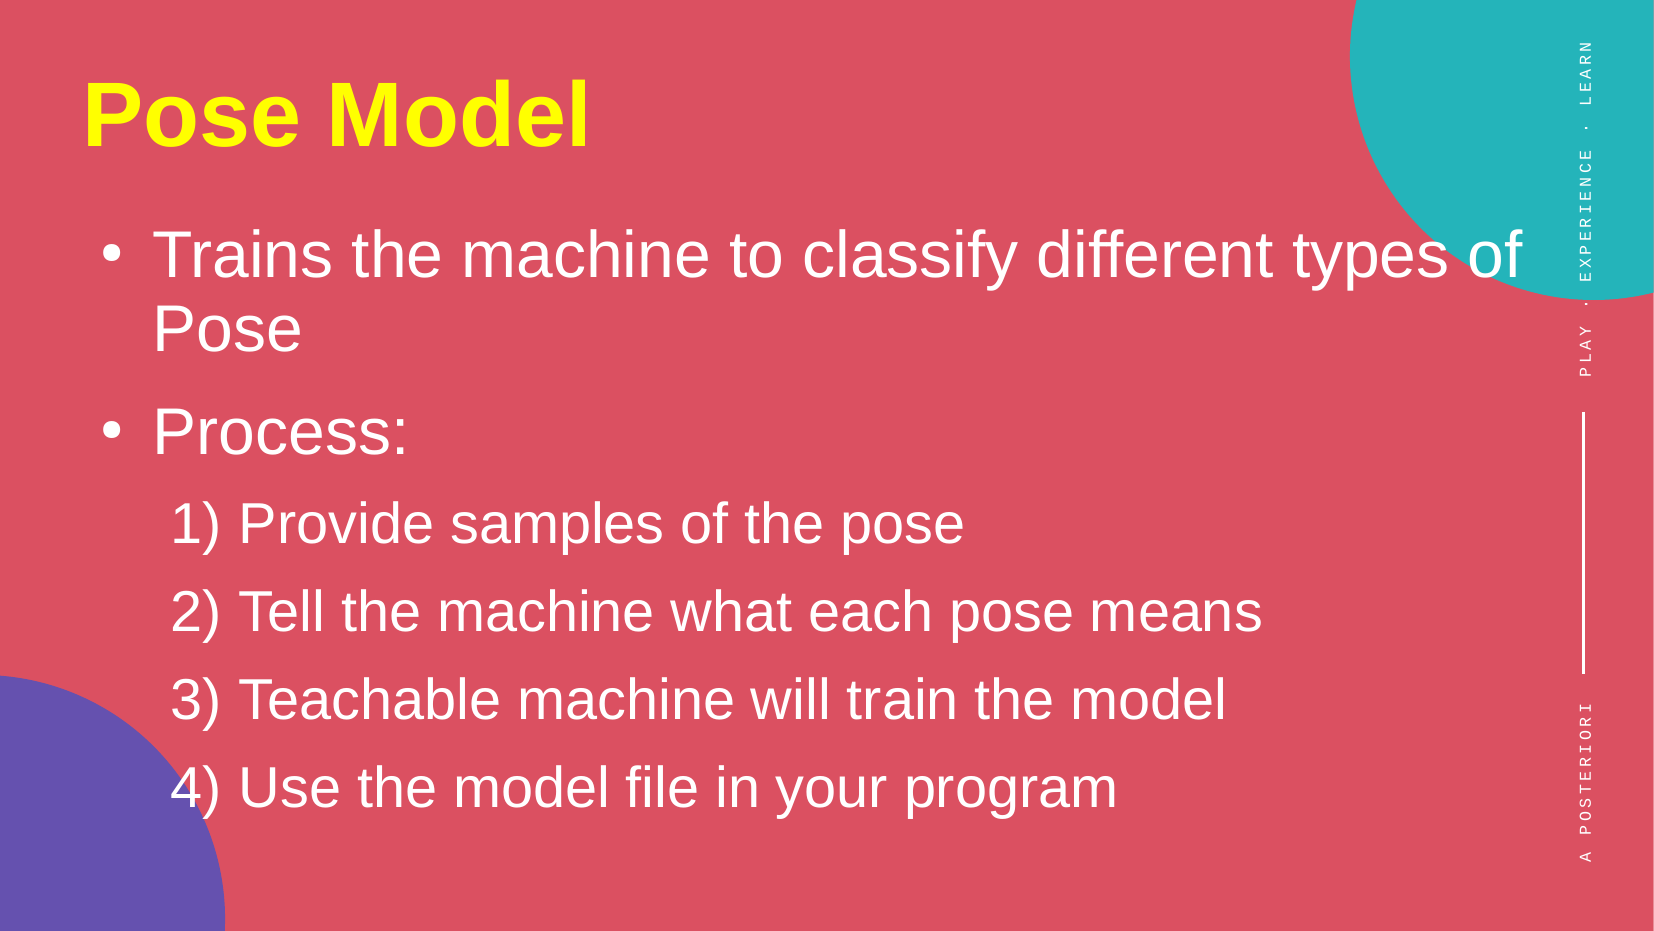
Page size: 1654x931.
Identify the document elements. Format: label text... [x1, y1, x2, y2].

list Trains the machine to classify different types of Pose Process: Provide samples of the pose Tell the machine what each pose means Teachable machine will train the model Use the model file in your program [82, 217, 1571, 826]
title Pose Model [82, 37, 1351, 193]
